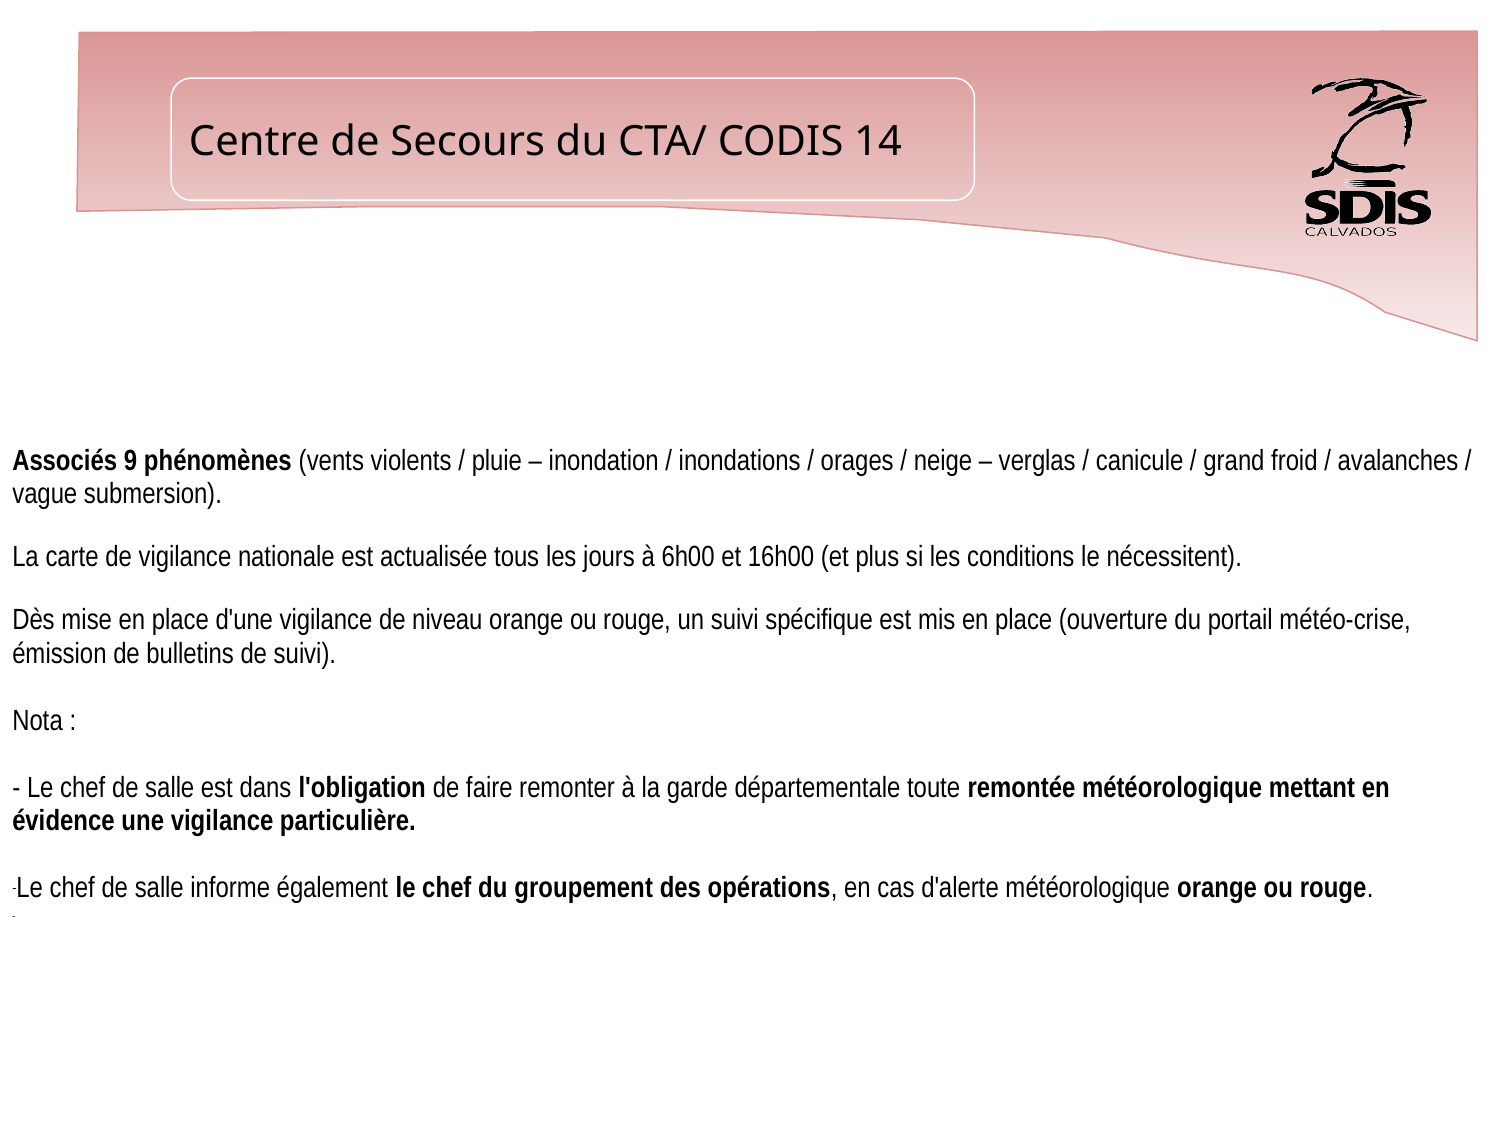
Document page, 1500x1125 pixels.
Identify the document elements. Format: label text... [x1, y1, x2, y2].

text_box Associés 9 phénomènes (vents violents / pluie – inondation / inondations / orages / neige – verglas / canicule / grand froid / avalanches / vague submersion). La carte de vigilance nationale est actualisée tous les jours à 6h00 et 16h00 (et plus si les conditions le nécessitent). Dès mise en place d'une vigilance de niveau orange ou rouge, un suivi spécifique est mis en place (ouverture du portail météo-crise, émission de bulletins de suivi). Nota : - Le chef de salle est dans l'obligation de faire remonter à la garde départementale toute remontée météorologique mettant en évidence une vigilance particulière. Le chef de salle informe également le chef du groupement des opérations, en cas d'alerte météorologique orange ou rouge. [0, 435, 1500, 1003]
text_box [76, 31, 1478, 341]
text_box Centre de Secours du CTA/ CODIS 14 [171, 78, 975, 201]
picture [1305, 78, 1431, 236]
